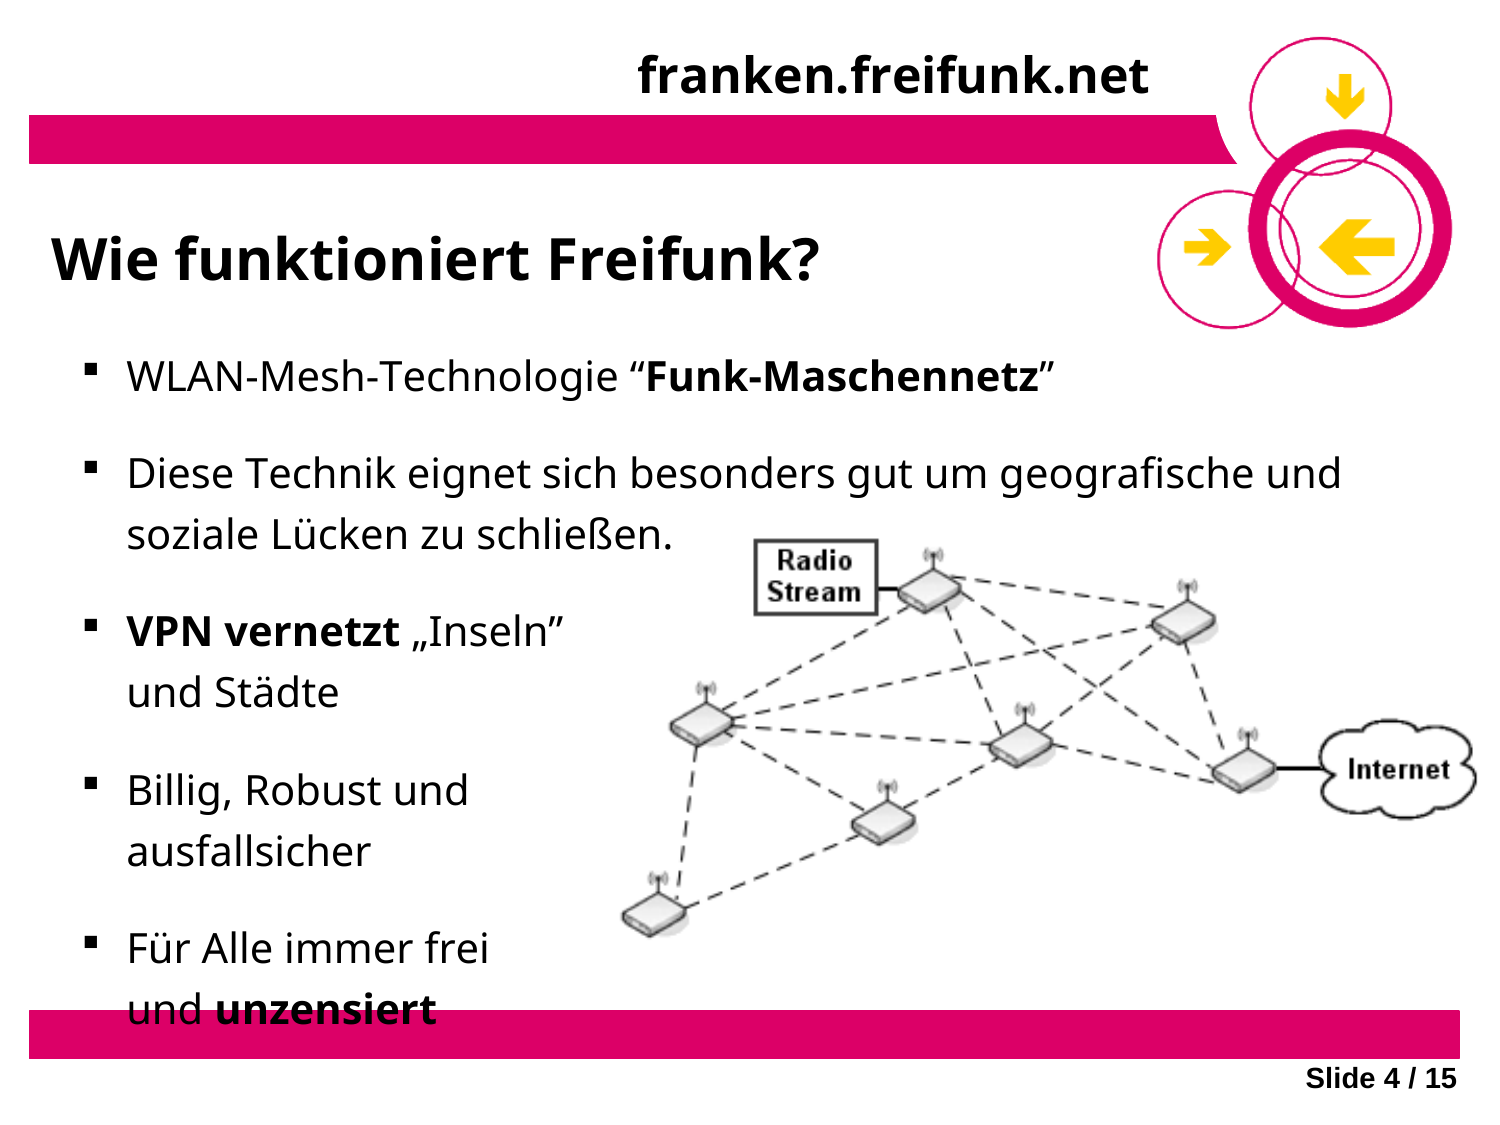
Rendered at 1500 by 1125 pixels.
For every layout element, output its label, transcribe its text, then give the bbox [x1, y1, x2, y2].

picture [1453, 531, 1498, 961]
text_box WLAN-Mesh-Technologie “Funk-Maschennetz” Diese Technik eignet sich besonders gut um geografische und soziale Lücken zu schließen. VPN vernetzt „Inseln” und Städte Billig, Robust und ausfallsicher Für Alle immer frei und unzensiert [52, 342, 1453, 1029]
picture [1150, 32, 1461, 332]
text_box Wie funktioniert Freifunk? [51, 212, 1123, 292]
